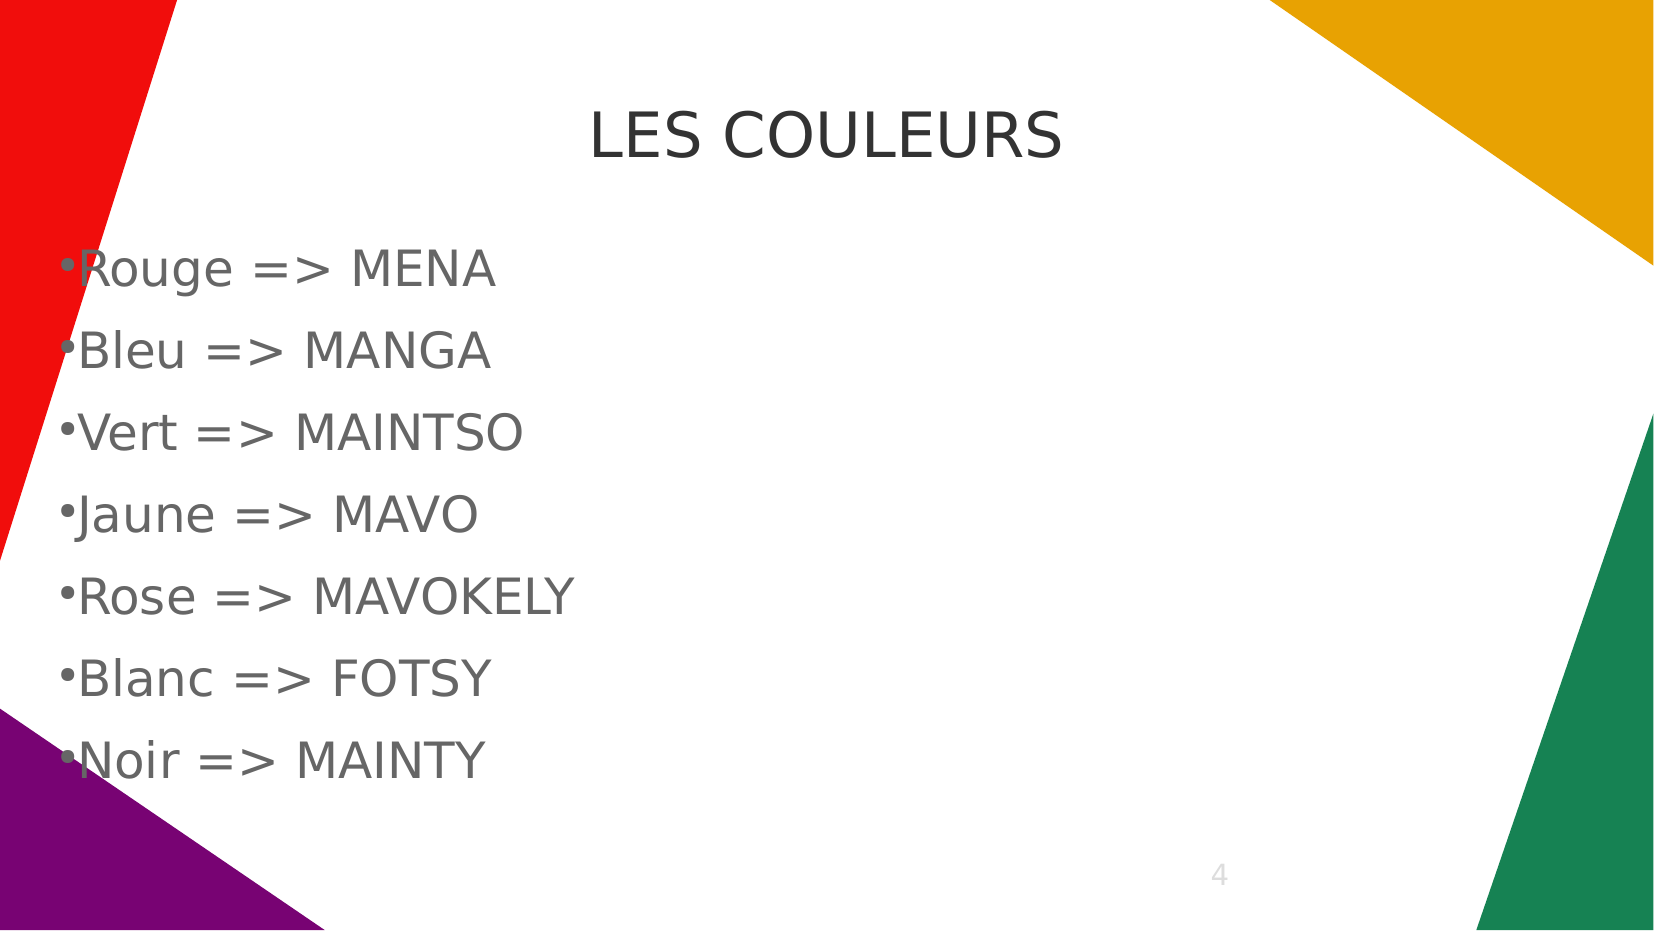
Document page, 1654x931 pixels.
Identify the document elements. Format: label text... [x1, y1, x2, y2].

text_box [1210, 856, 1595, 916]
list Rouge => MENA Bleu => MANGA Vert => MAINTSO Jaune => MAVO Rose => MAVOKELY Blanc => FOTSY Noir => MAINTY [59, 236, 1565, 827]
title LES COULEURS [118, 59, 1536, 207]
